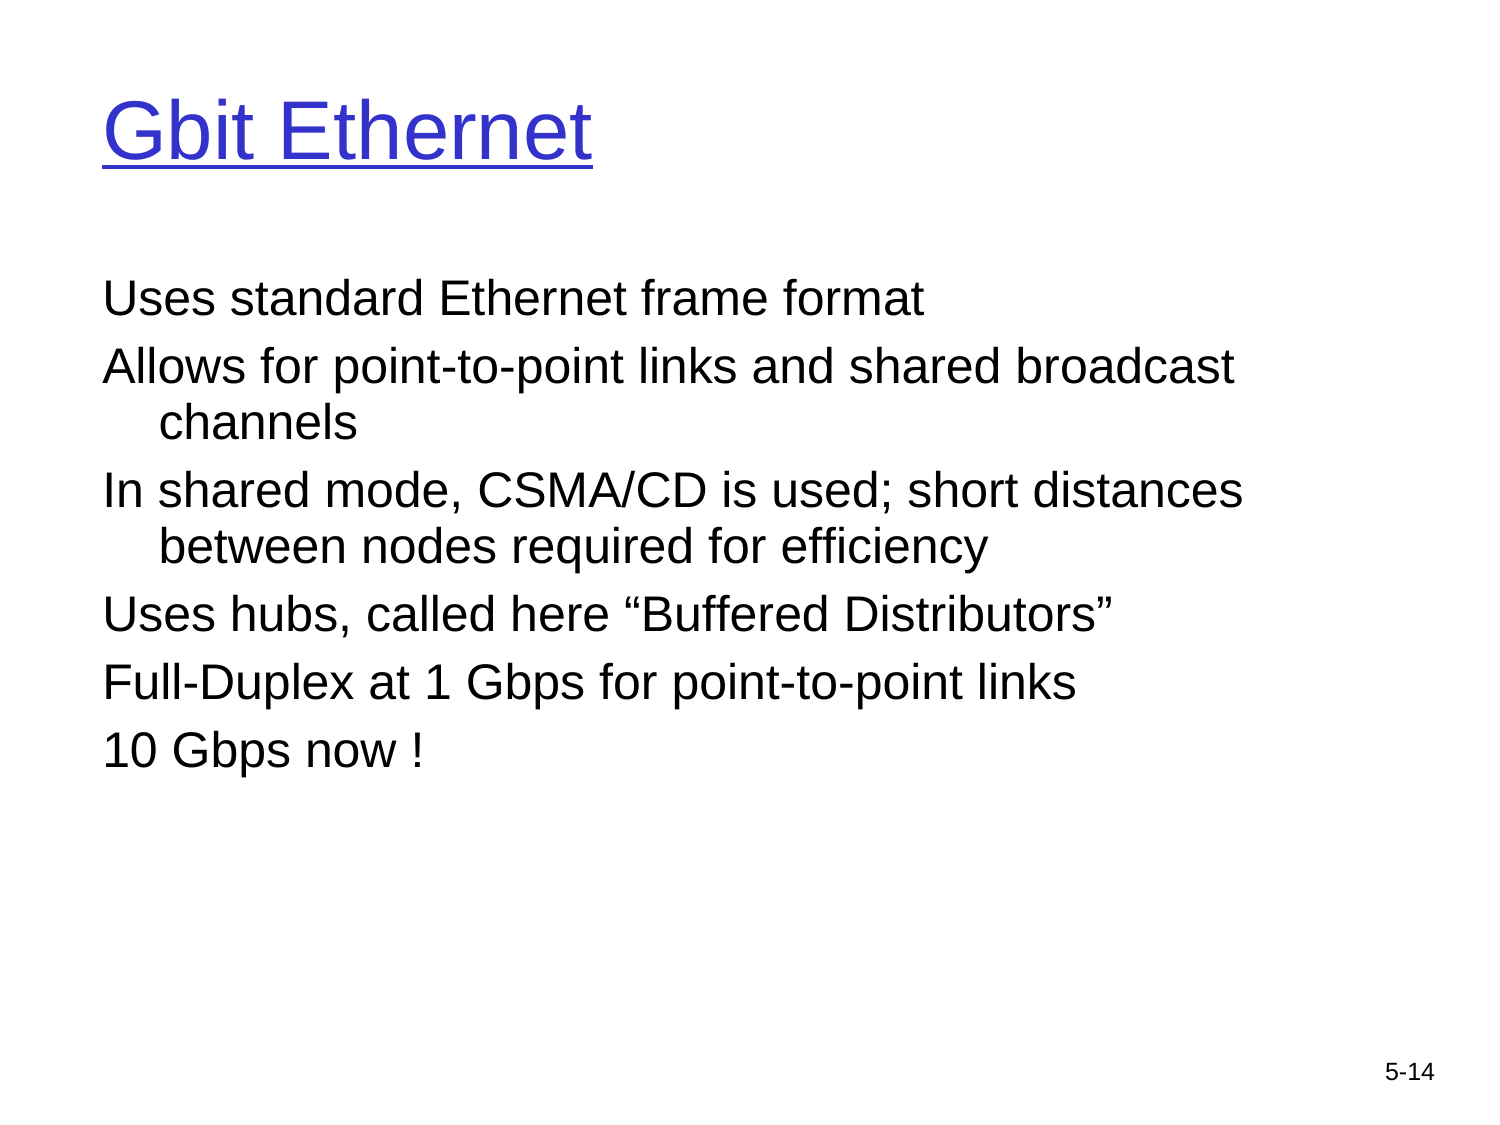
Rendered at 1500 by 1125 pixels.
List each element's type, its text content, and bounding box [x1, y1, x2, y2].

title Gbit Ethernet [87, 37, 1363, 225]
list Uses standard Ethernet frame format Allows for point-to-point links and shared broadcast channels In shared mode, CSMA/CD is used; short distances between nodes required for efficiency Uses hubs, called here “Buffered Distributors” Full-Duplex at 1 Gbps for point-to-point links 10 Gbps now ! [87, 262, 1363, 905]
